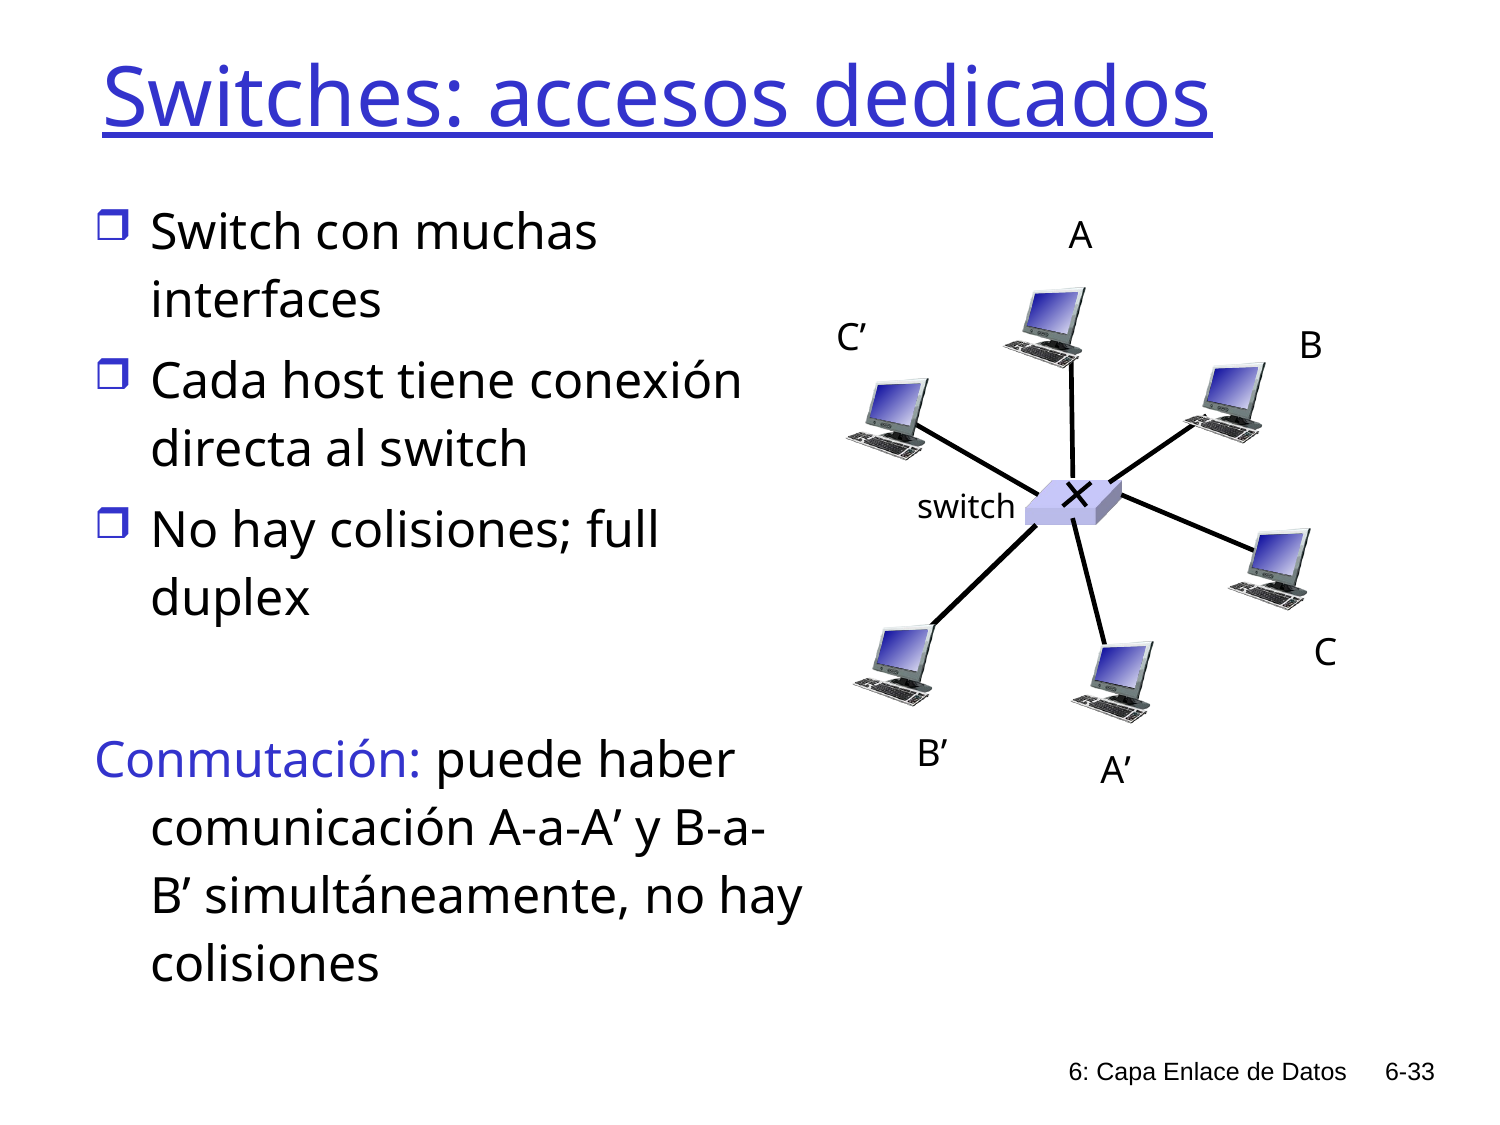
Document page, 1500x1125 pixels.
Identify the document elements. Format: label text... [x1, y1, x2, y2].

picture [982, 283, 1088, 376]
text_box [1252, 533, 1304, 576]
text_box B’ [901, 721, 963, 783]
text_box switch [902, 477, 1032, 534]
picture [1207, 524, 1313, 617]
picture [825, 374, 931, 467]
text_box [877, 629, 929, 672]
picture [1050, 637, 1156, 730]
picture [1162, 358, 1268, 451]
title Switches: accesos dedicados [87, 0, 1363, 188]
text_box [1027, 292, 1079, 335]
text_box C’ [821, 305, 882, 366]
text_box switch [1014, 477, 1032, 487]
text_box C [1298, 620, 1353, 681]
text_box B [1283, 313, 1339, 375]
text_box [1207, 367, 1259, 410]
text_box [1094, 646, 1147, 689]
text_box A’ [1085, 738, 1146, 799]
list Switch con muchas interfaces Cada host tiene conexión directa al switch No hay colisiones; full duplex Conmutación: puede haber comunicación A-a-A’ y B-a-B’ simultáneamente, no hay colisiones [79, 188, 819, 940]
picture [832, 620, 938, 713]
text_box [869, 383, 922, 426]
text_box A [1053, 203, 1108, 265]
text_box [1032, 480, 1121, 525]
